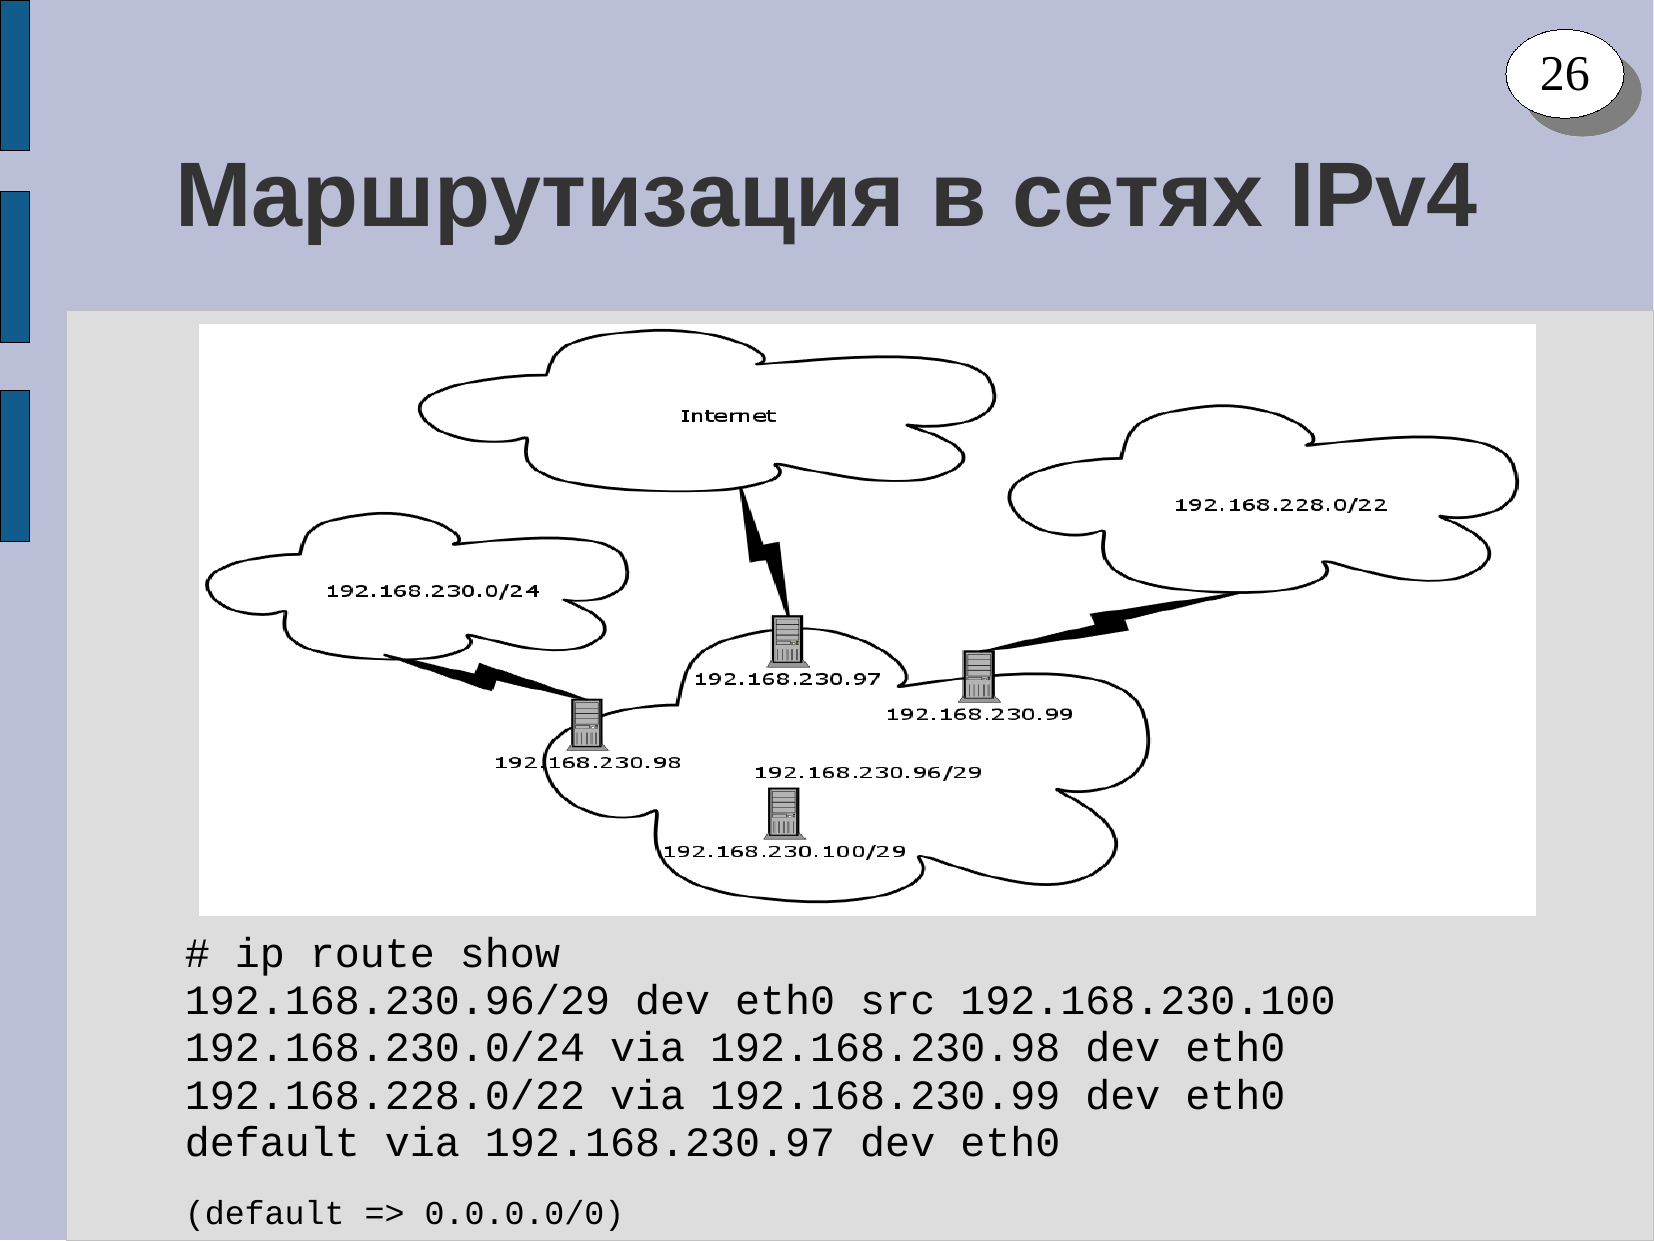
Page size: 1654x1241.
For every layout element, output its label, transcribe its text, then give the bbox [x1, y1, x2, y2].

picture [199, 324, 1536, 916]
text_box # ip route show 192.168.230.96/29 dev eth0 src 192.168.230.100 192.168.230.0/24 via 192.168.230.98 dev eth0 192.168.228.0/22 via 192.168.230.99 dev eth0 default via 192.168.230.97 dev eth0 (default => 0.0.0.0/0) [184, 932, 1359, 1235]
title Маршрутизация в сетях IPv4 [121, 91, 1534, 299]
text_box 26 [1505, 29, 1625, 119]
